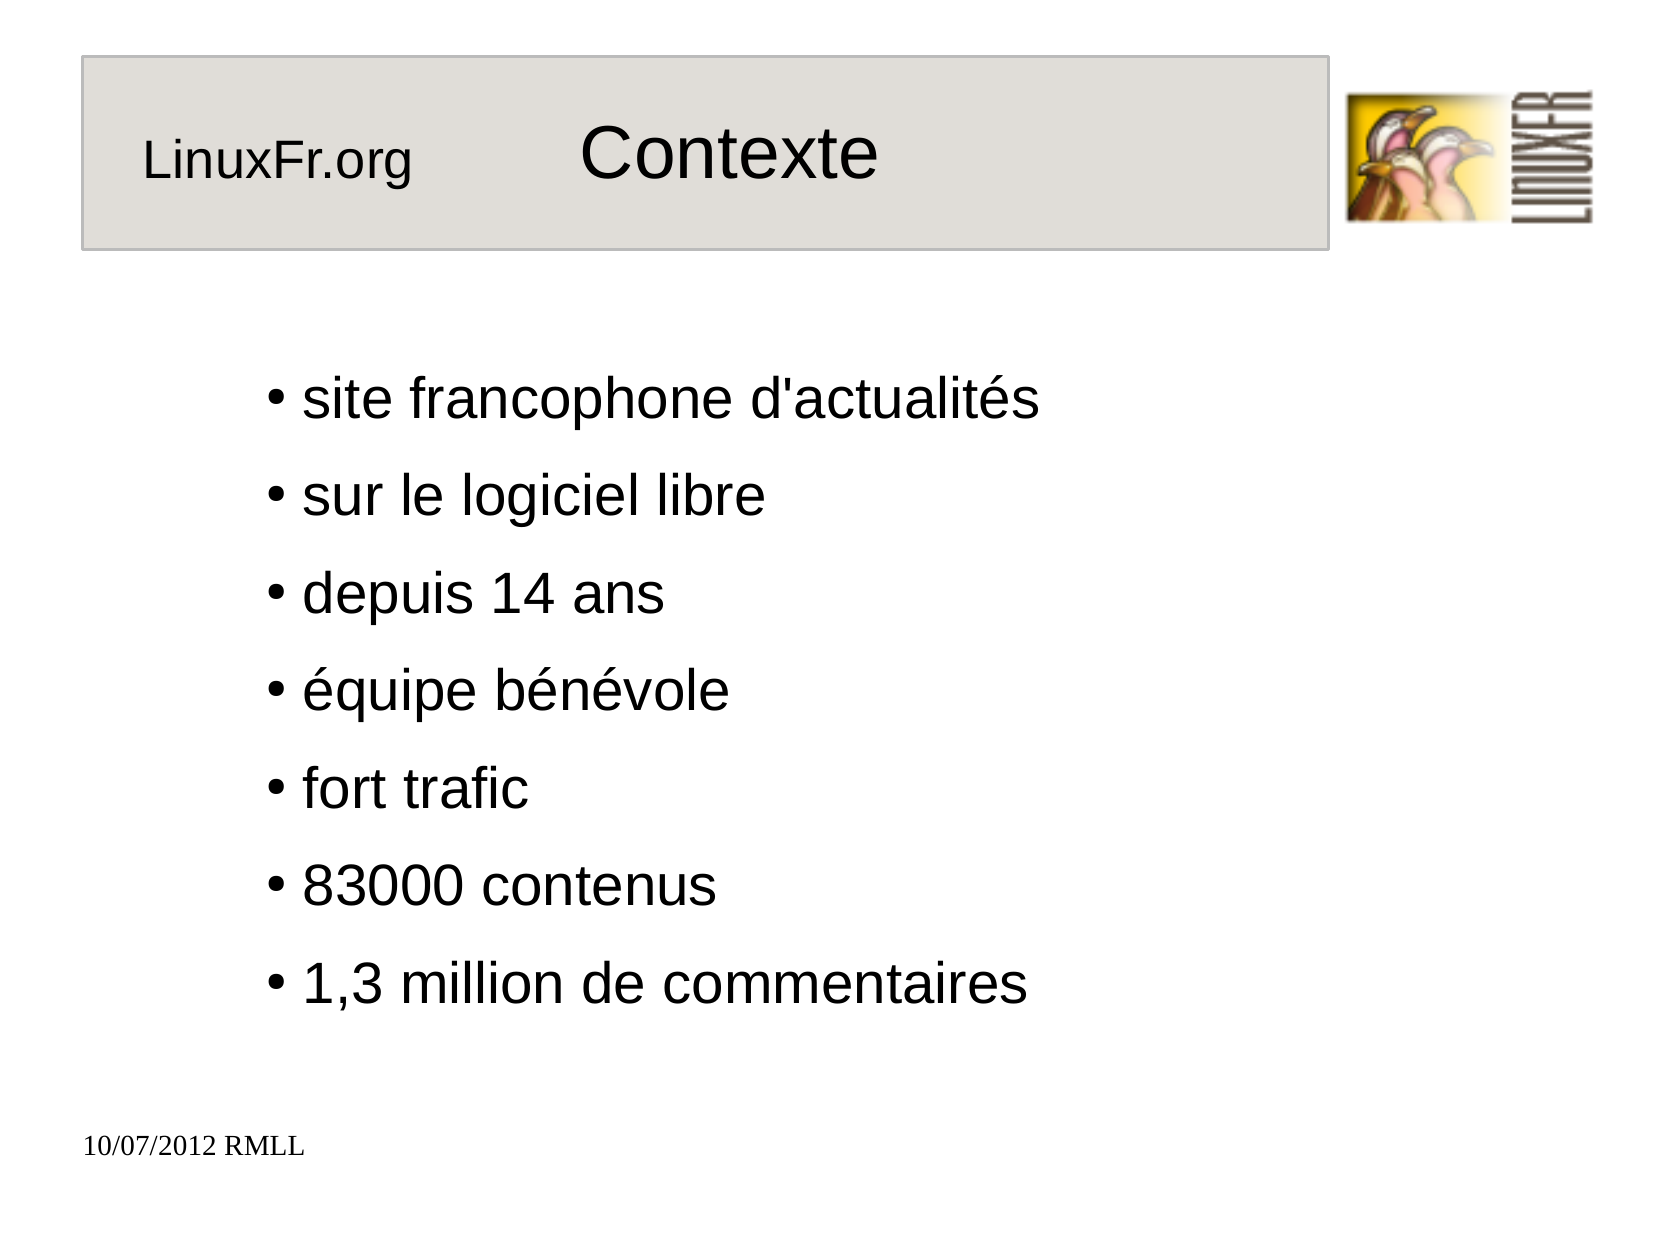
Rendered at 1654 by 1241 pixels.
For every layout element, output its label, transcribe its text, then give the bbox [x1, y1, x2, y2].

subtitle site francophone d'actualités sur le logiciel libre depuis 14 ans équipe bénévole fort trafic 83000 contenus 1,3 million de commentaires [230, 235, 1477, 1070]
title LinuxFr.org Contexte [82, 56, 1329, 250]
picture [1341, 88, 1601, 229]
